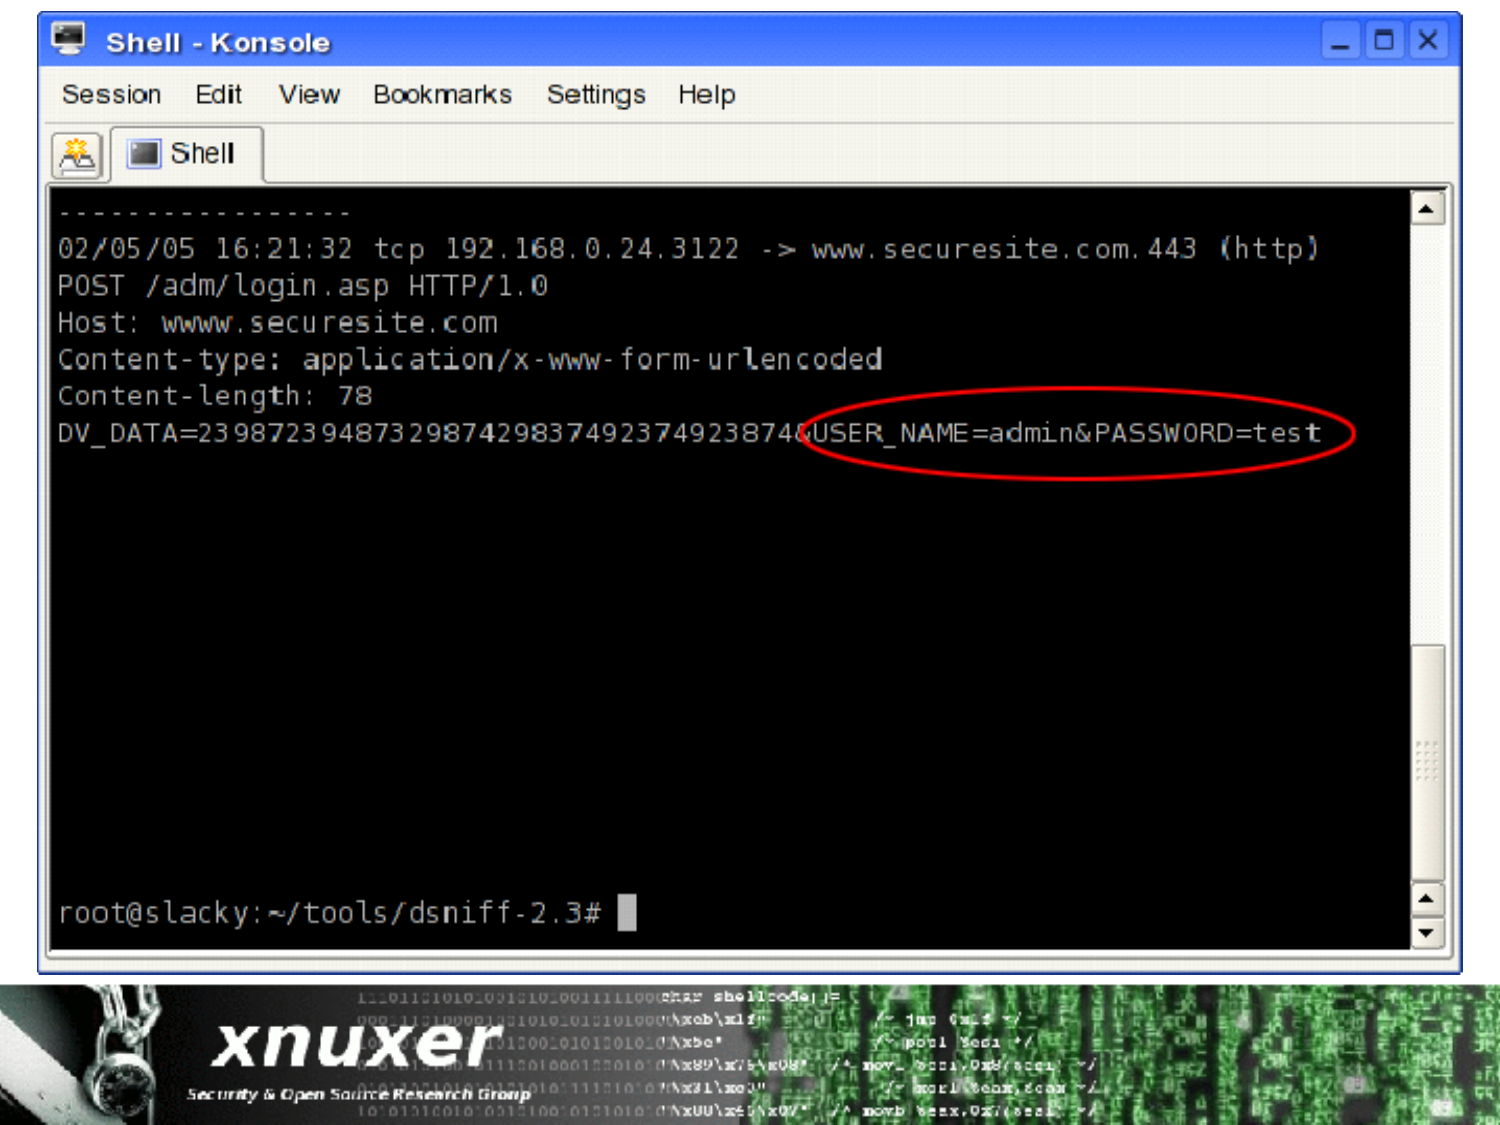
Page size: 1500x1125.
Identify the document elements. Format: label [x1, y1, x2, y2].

picture [0, 0, 1500, 1125]
chart [37, 11, 1463, 976]
